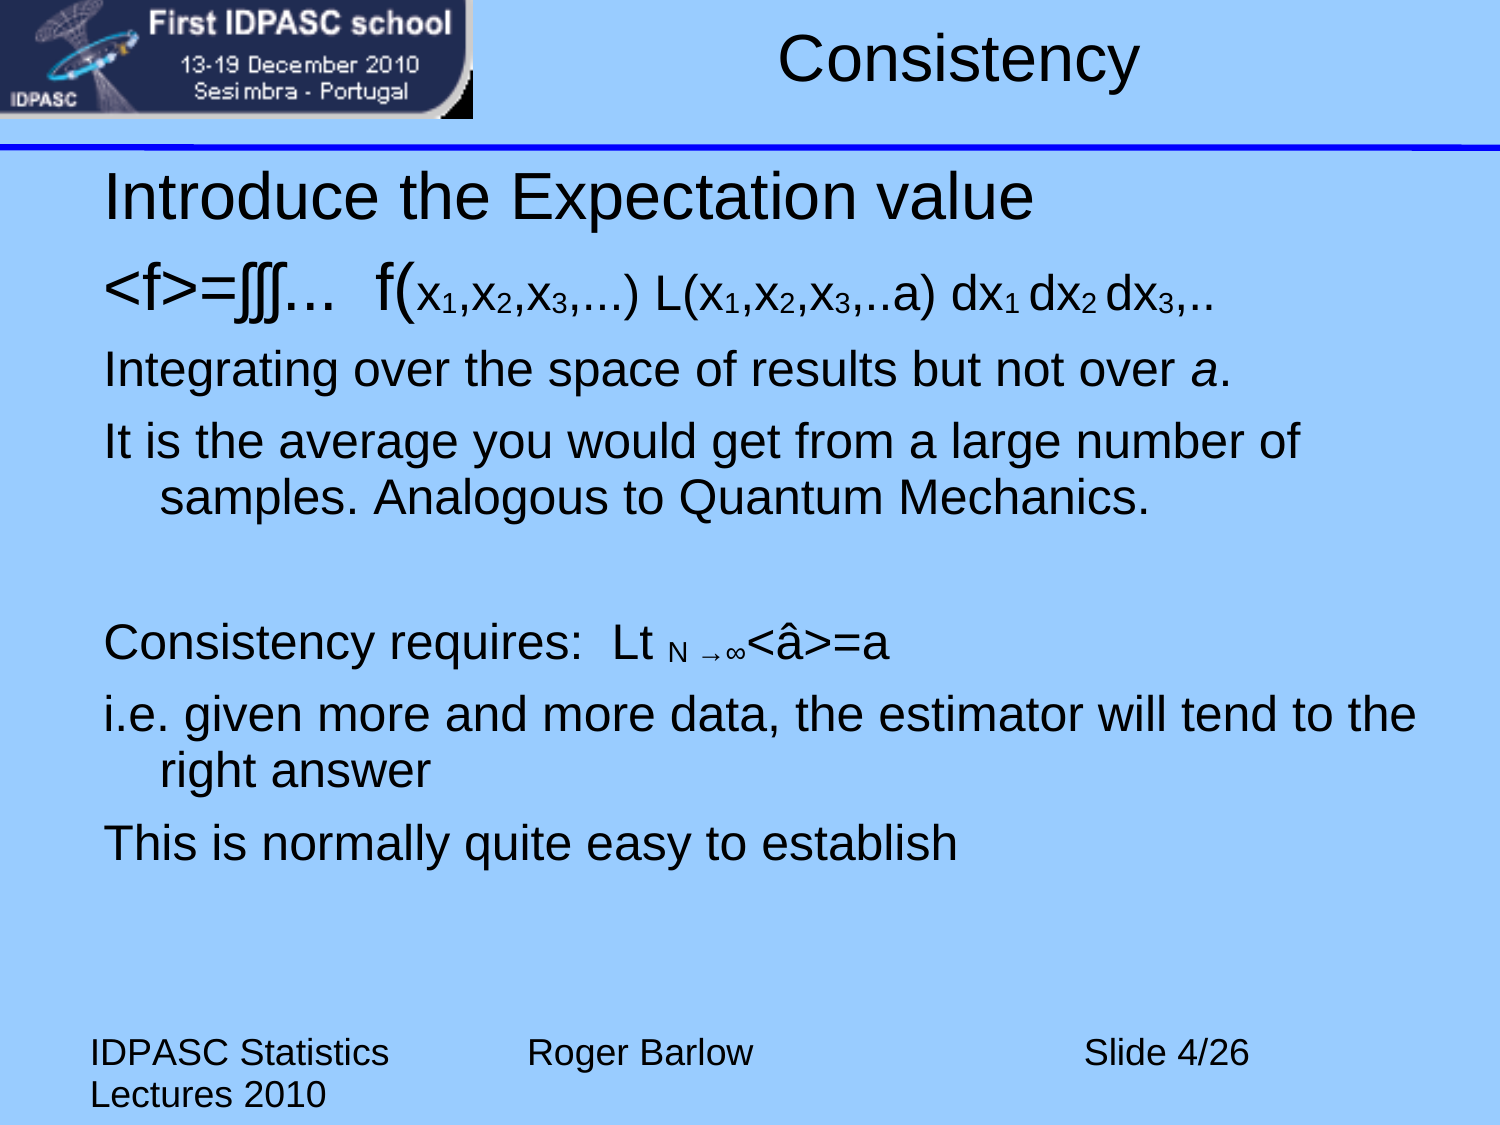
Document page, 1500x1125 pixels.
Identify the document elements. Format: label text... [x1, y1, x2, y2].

picture [0, 0, 473, 119]
list Introduce the Expectation value <f>=ʃʃʃ... f(x1,x2,x3,...) L(x1,x2,x3,..a) dx1 dx2 dx3,.. Integrating over the space of results but not over a. It is the average you would get from a large number of samples. Analogous to Quantum Mechanics. Consistency requires: Lt N →∞<â>=a i.e. given more and more data, the estimator will tend to the right answer This is normally quite easy to establish [88, 147, 1439, 980]
title Consistency [501, 7, 1418, 111]
